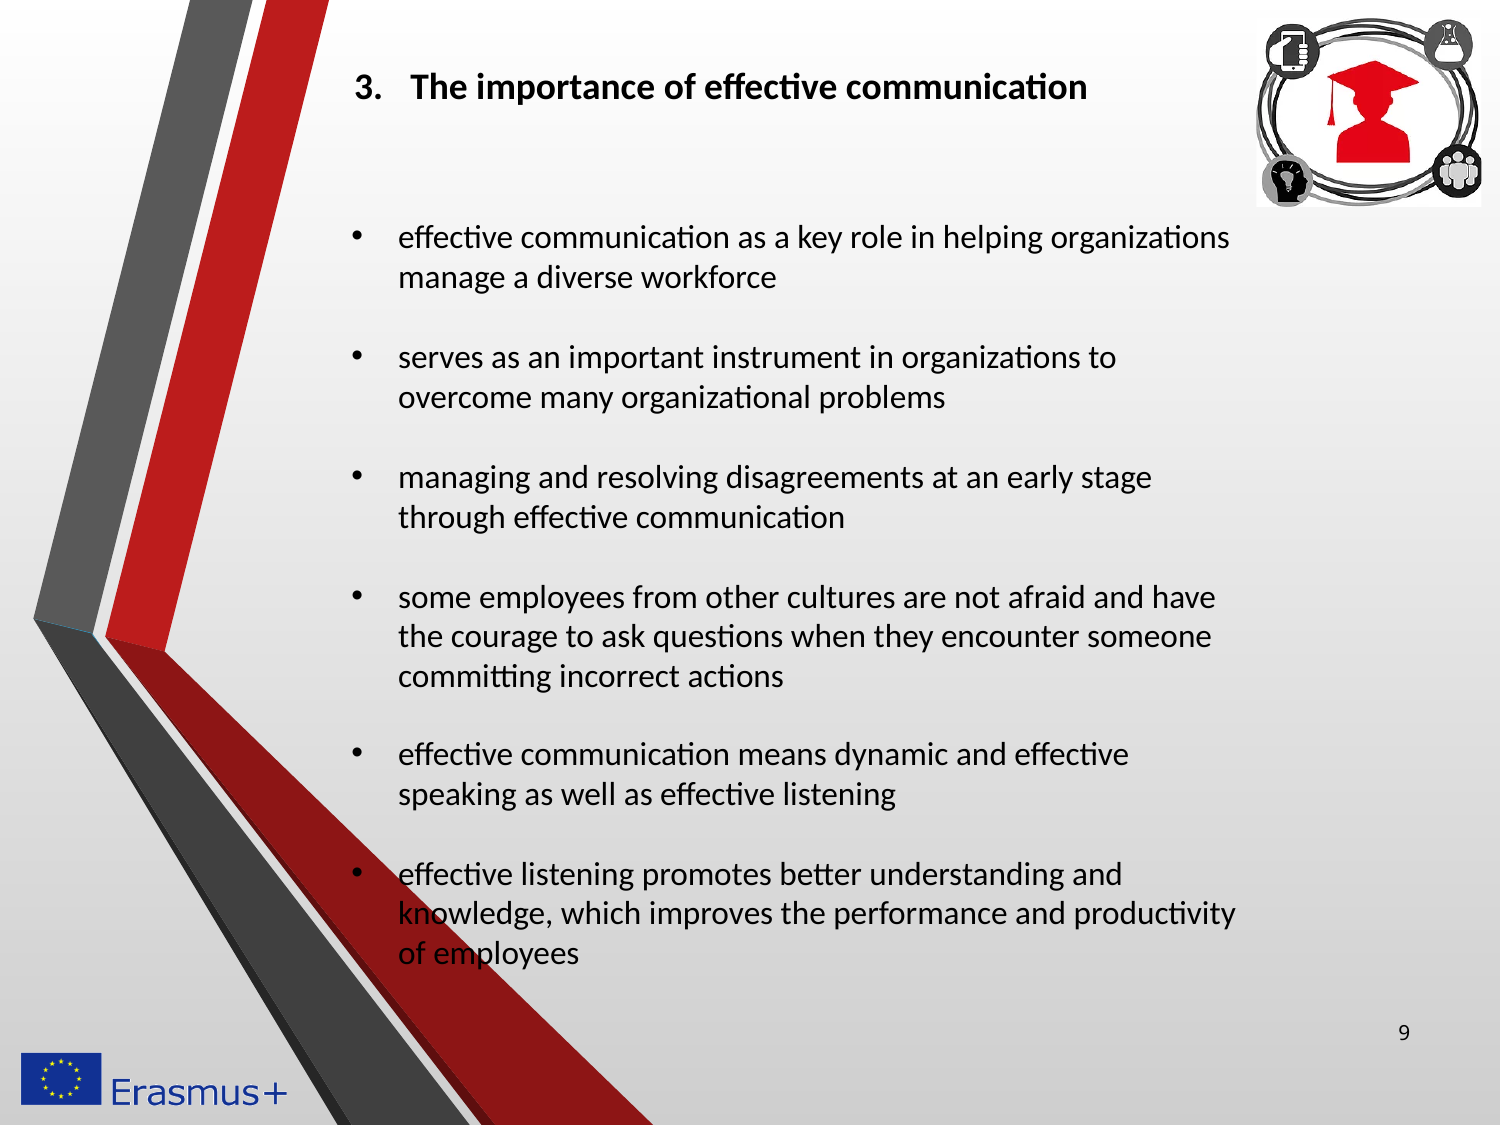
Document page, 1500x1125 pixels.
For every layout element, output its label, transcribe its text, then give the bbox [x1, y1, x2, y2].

slide_number <numer> [1357, 1003, 1425, 1064]
picture [5, 1037, 302, 1120]
text_box The importance of effective communication [339, 54, 1249, 115]
chart [1257, 19, 1483, 209]
text_box effective communication as a key role in helping organizations manage a diverse workforce serves as an important instrument in organizations to overcome many organizational problems managing and resolving disagreements at an early stage through effective communication some employees from other cultures are not afraid and have the courage to ask questions when they encounter someone committing incorrect actions effective communication means dynamic and effective speaking as well as effective listening effective listening promotes better understanding and knowledge, which improves the performance and productivity of employees [336, 208, 1258, 979]
picture [1256, 18, 1482, 207]
